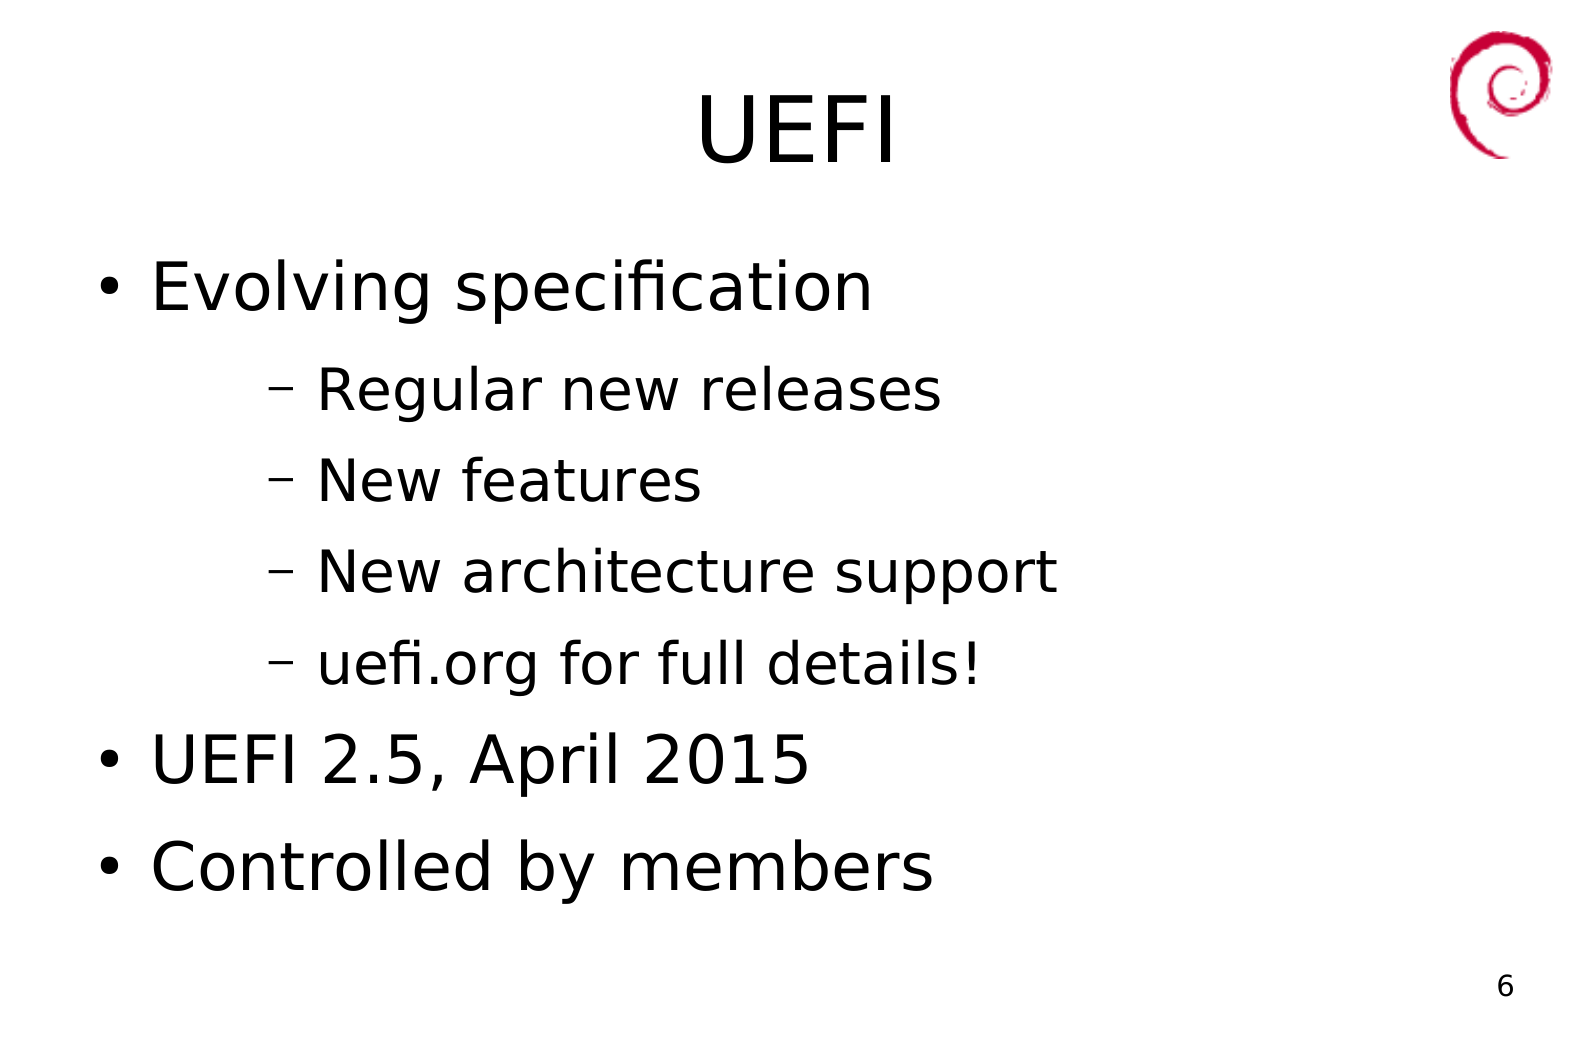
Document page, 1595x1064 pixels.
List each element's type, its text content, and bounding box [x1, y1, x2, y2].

list Evolving specification Regular new releases New features New architecture support uefi.org for full details! UEFI 2.5, April 2015 Controlled by members [79, 248, 1515, 1037]
title UEFI [79, 42, 1515, 221]
picture [1450, 31, 1555, 159]
